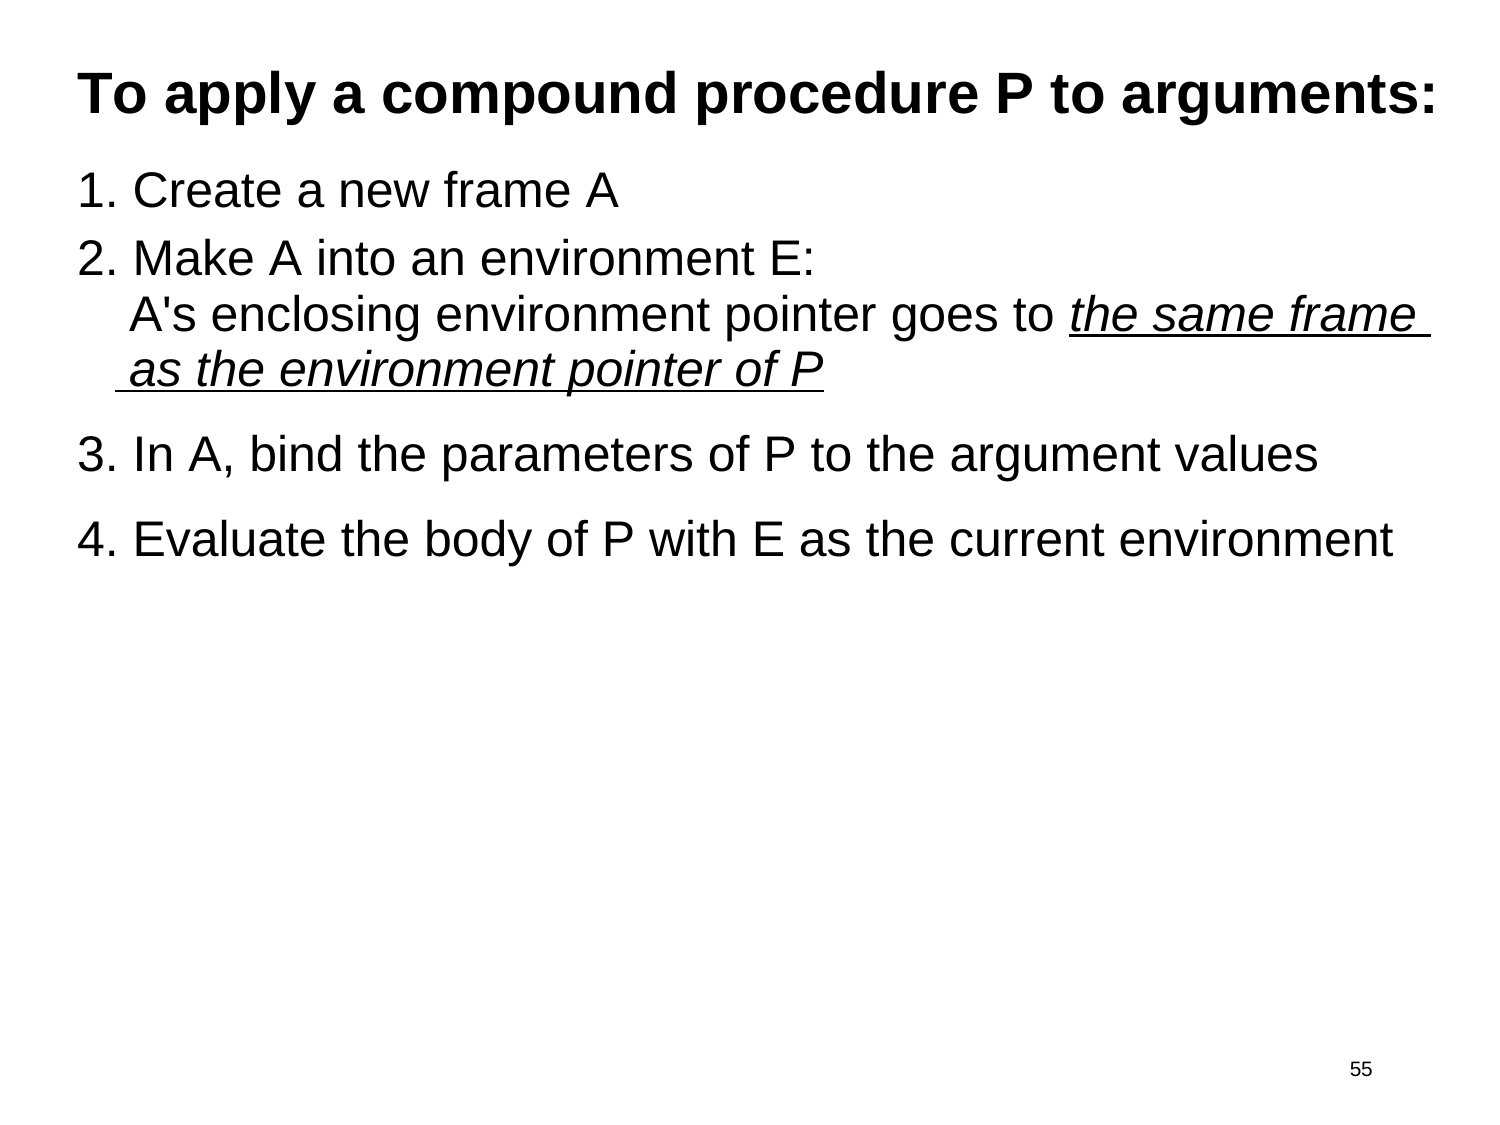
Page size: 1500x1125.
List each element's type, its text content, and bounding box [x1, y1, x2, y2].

title To apply a compound procedure P to arguments: [62, 24, 1500, 163]
list 1. Create a new frame A 2. Make A into an environment E: A's enclosing environment pointer goes to the same frame as the environment pointer of P 3. In A, bind the parameters of P to the argument values 4. Evaluate the body of P with E as the current environment [62, 137, 1463, 613]
